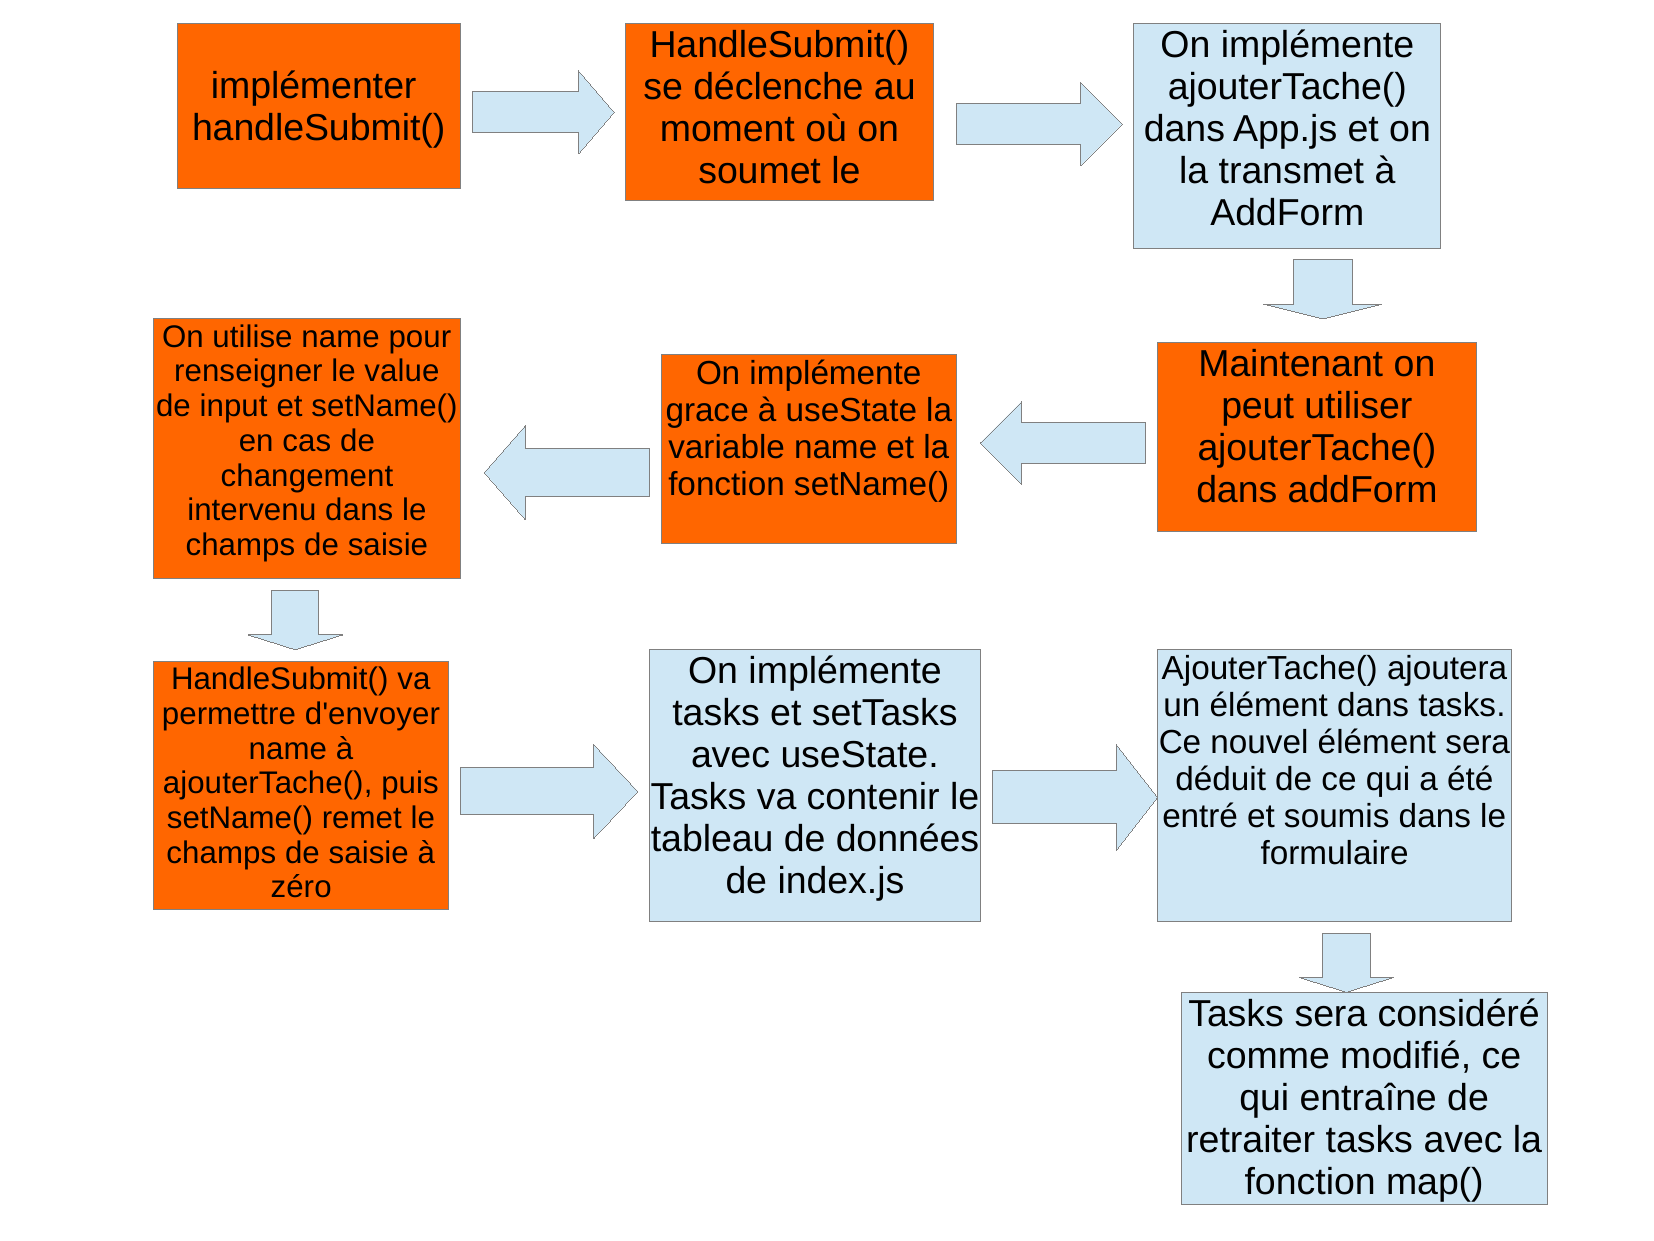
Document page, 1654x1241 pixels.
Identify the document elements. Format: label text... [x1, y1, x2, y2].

text_box [956, 82, 1123, 166]
text_box [1299, 933, 1394, 992]
text_box [992, 744, 1157, 851]
text_box On implémente grace à useState la variable name et la fonction setName() [661, 354, 957, 544]
text_box [484, 425, 650, 520]
text_box [248, 590, 343, 650]
text_box [472, 70, 615, 154]
text_box AjouterTache() ajoutera un élément dans tasks. Ce nouvel élément sera déduit de ce qui a été entré et soumis dans le formulaire [1157, 649, 1512, 922]
text_box On utilise name pour renseigner le value de input et setName() en cas de changement intervenu dans le champs de saisie [153, 318, 461, 579]
text_box implémenter handleSubmit() [177, 23, 461, 189]
text_box [980, 401, 1146, 485]
text_box Tasks sera considéré comme modifié, ce qui entraîne de retraiter tasks avec la fonction map() [1181, 992, 1548, 1205]
text_box [1263, 259, 1382, 319]
text_box Maintenant on peut utiliser ajouterTache() dans addForm [1157, 342, 1477, 532]
text_box HandleSubmit() va permettre d'envoyer name à ajouterTache(), puis setName() remet le champs de saisie à zéro [153, 661, 449, 910]
text_box [460, 744, 638, 839]
text_box On implémente tasks et setTasks avec useState. Tasks va contenir le tableau de données de index.js [649, 649, 981, 922]
text_box HandleSubmit() se déclenche au moment où on soumet le formulaire [625, 23, 934, 201]
text_box On implémente ajouterTache() dans App.js et on la transmet à AddForm [1133, 23, 1441, 249]
